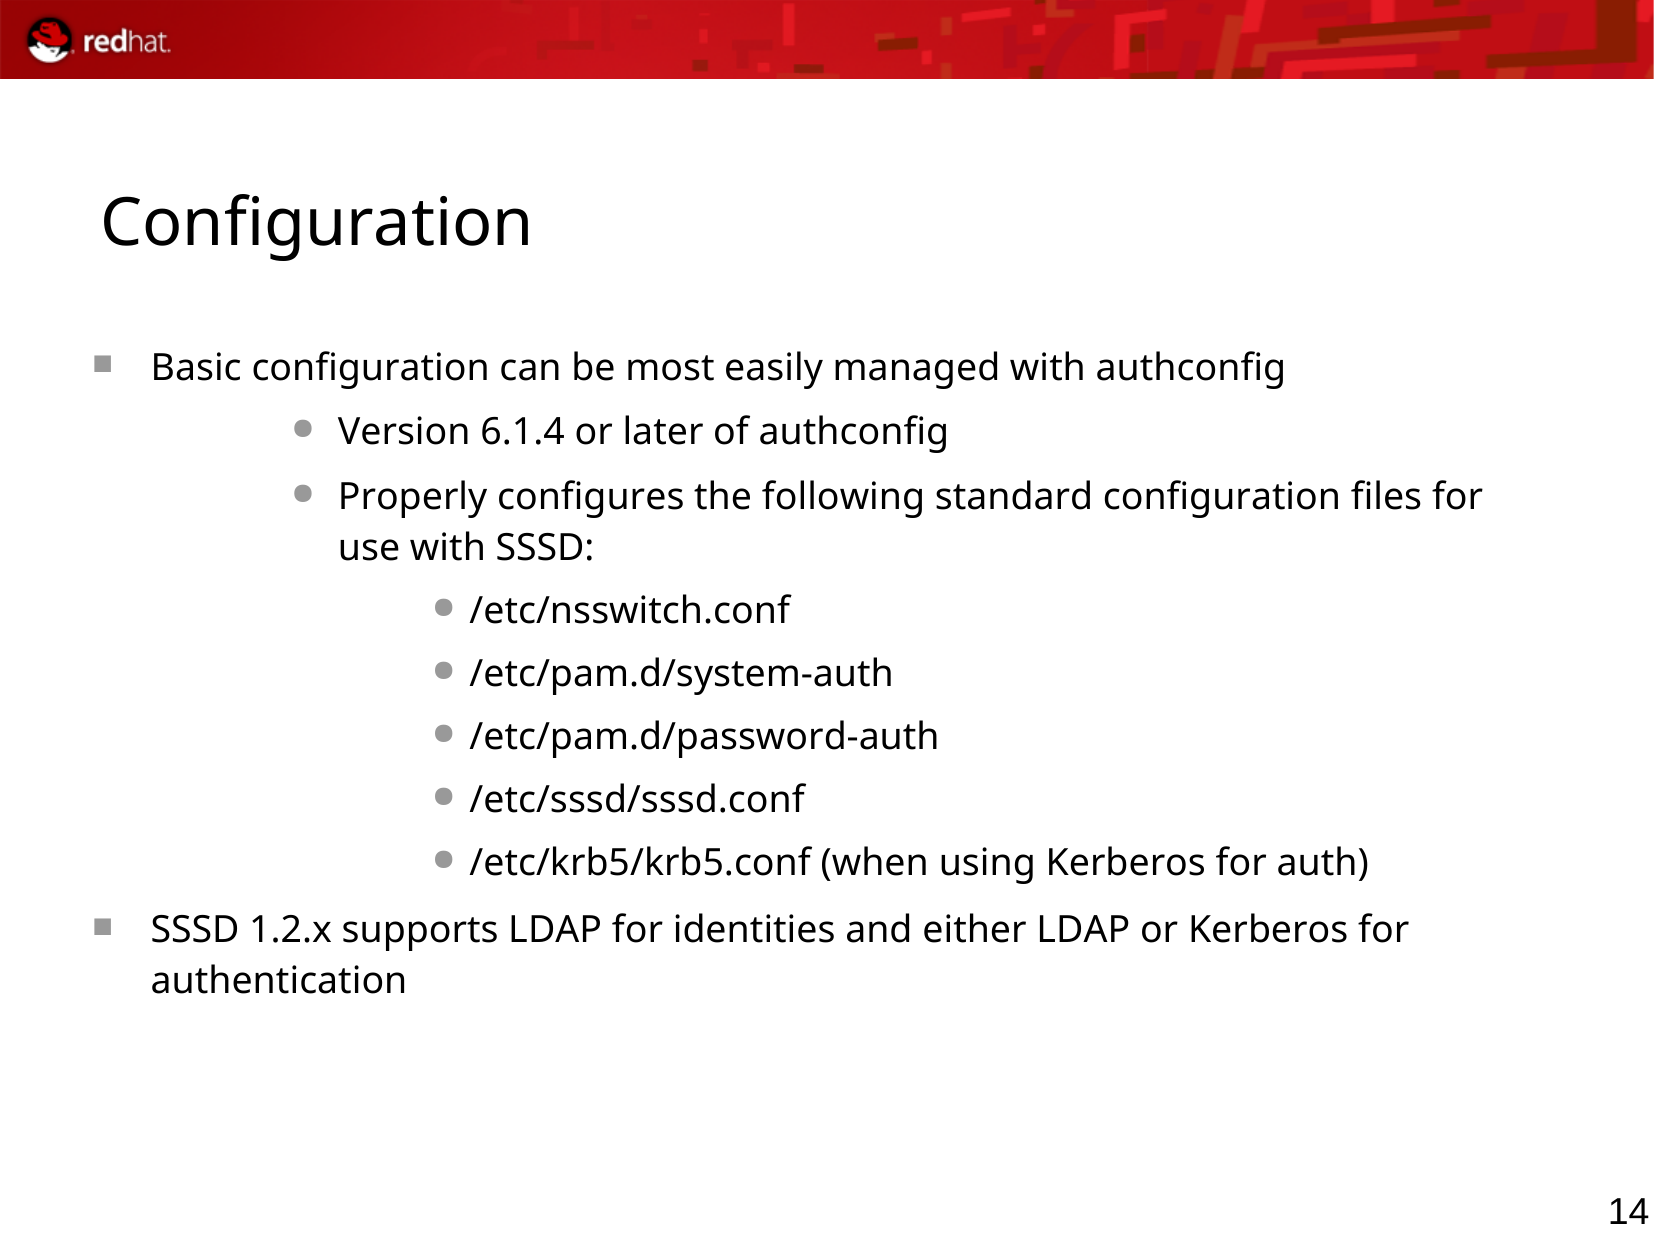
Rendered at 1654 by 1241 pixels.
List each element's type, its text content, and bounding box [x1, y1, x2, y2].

title Configuration [100, 115, 1506, 323]
picture [0, 0, 1654, 79]
list Basic configuration can be most easily managed with authconfig Version 6.1.4 or later of authconfig Properly configures the following standard configuration files for use with SSSD: /etc/nsswitch.conf /etc/pam.d/system-auth /etc/pam.d/password-auth /etc/sssd/sssd.conf /etc/krb5/krb5.conf (when using Kerberos for auth) SSSD 1.2.x supports LDAP for identities and either LDAP or Kerberos for authentication [94, 340, 1500, 1194]
